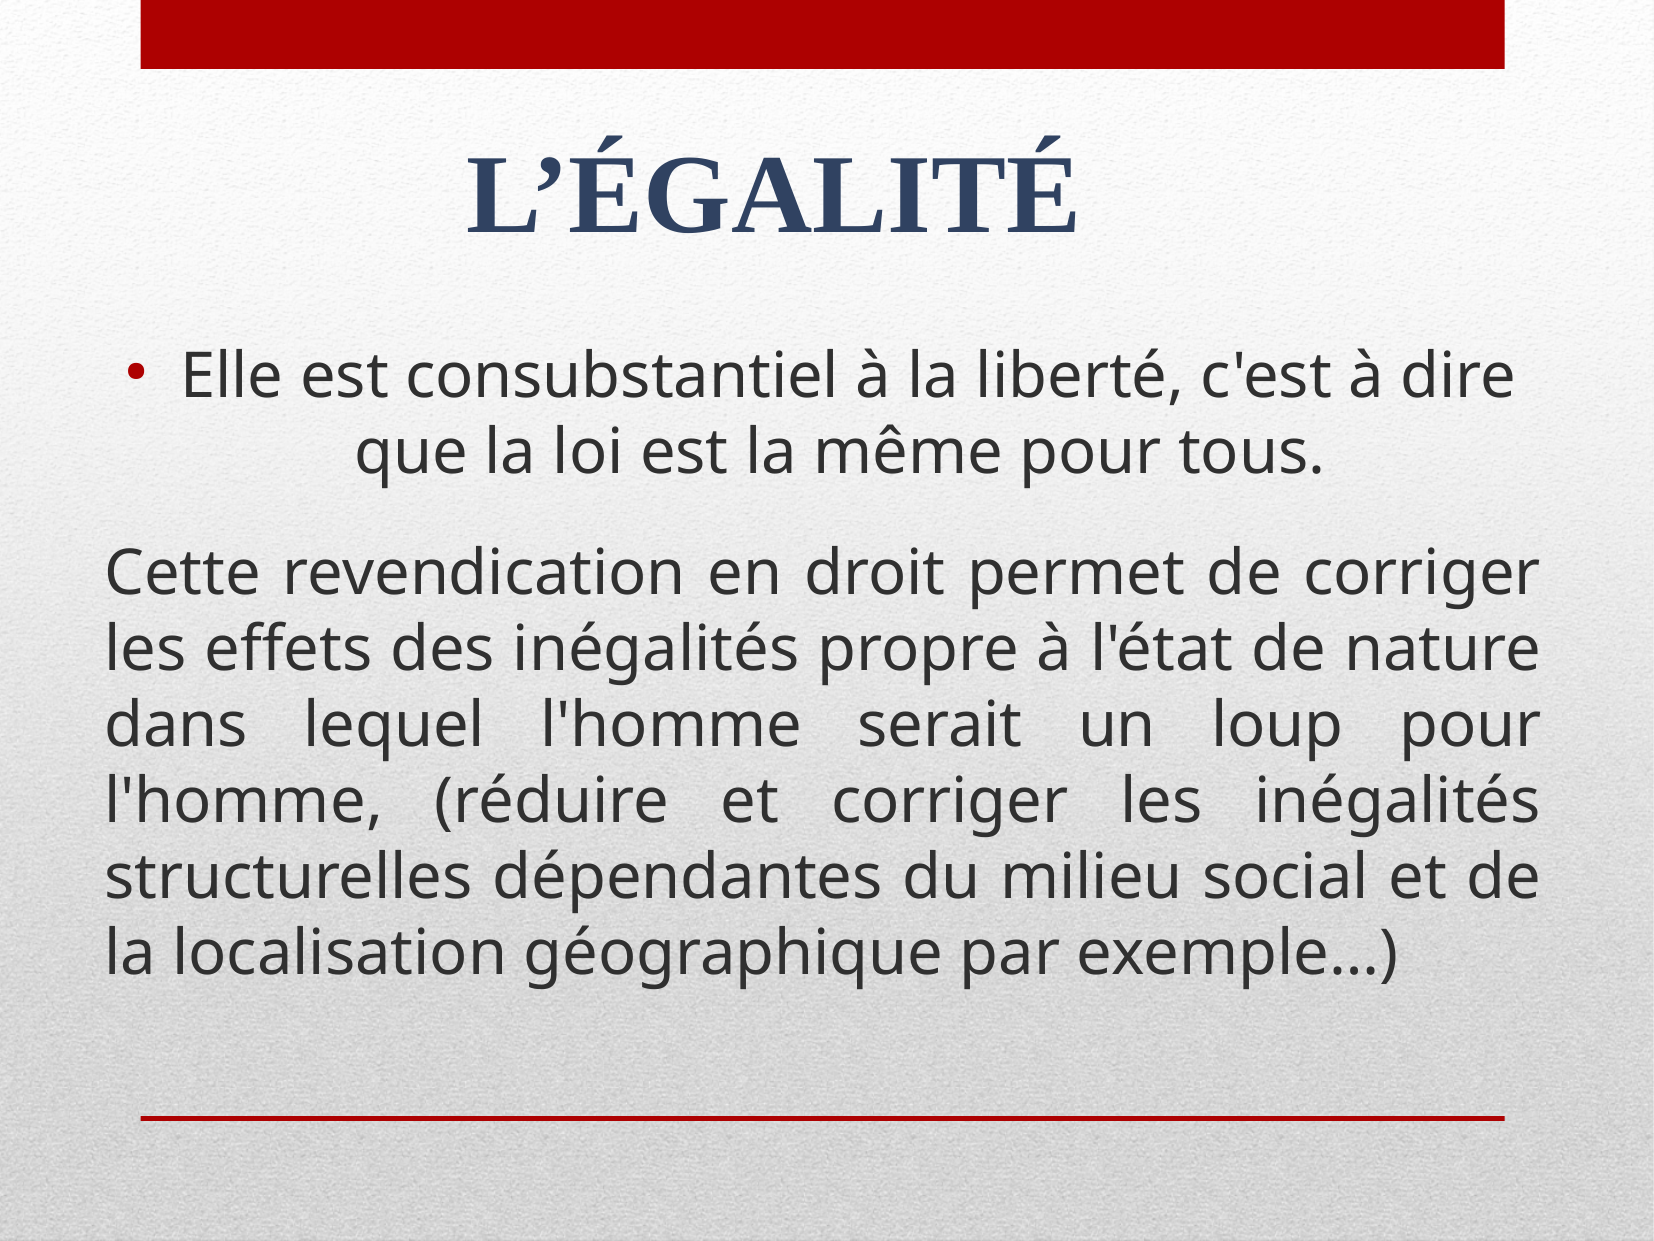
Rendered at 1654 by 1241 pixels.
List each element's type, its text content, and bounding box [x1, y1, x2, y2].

picture [0, 0, 1654, 1241]
list Elle est consubstantiel à la liberté, c'est à dire que la loi est la même pour tous. Cette revendication en droit permet de corriger les effets des inégalités propre à l'état de nature dans lequel l'homme serait un loup pour l'homme, (réduire et corriger les inégalités structurelles dépendantes du milieu social et de la localisation géographique par exemple…) [70, 301, 1560, 1021]
text_box L’égalité [451, 112, 1097, 263]
